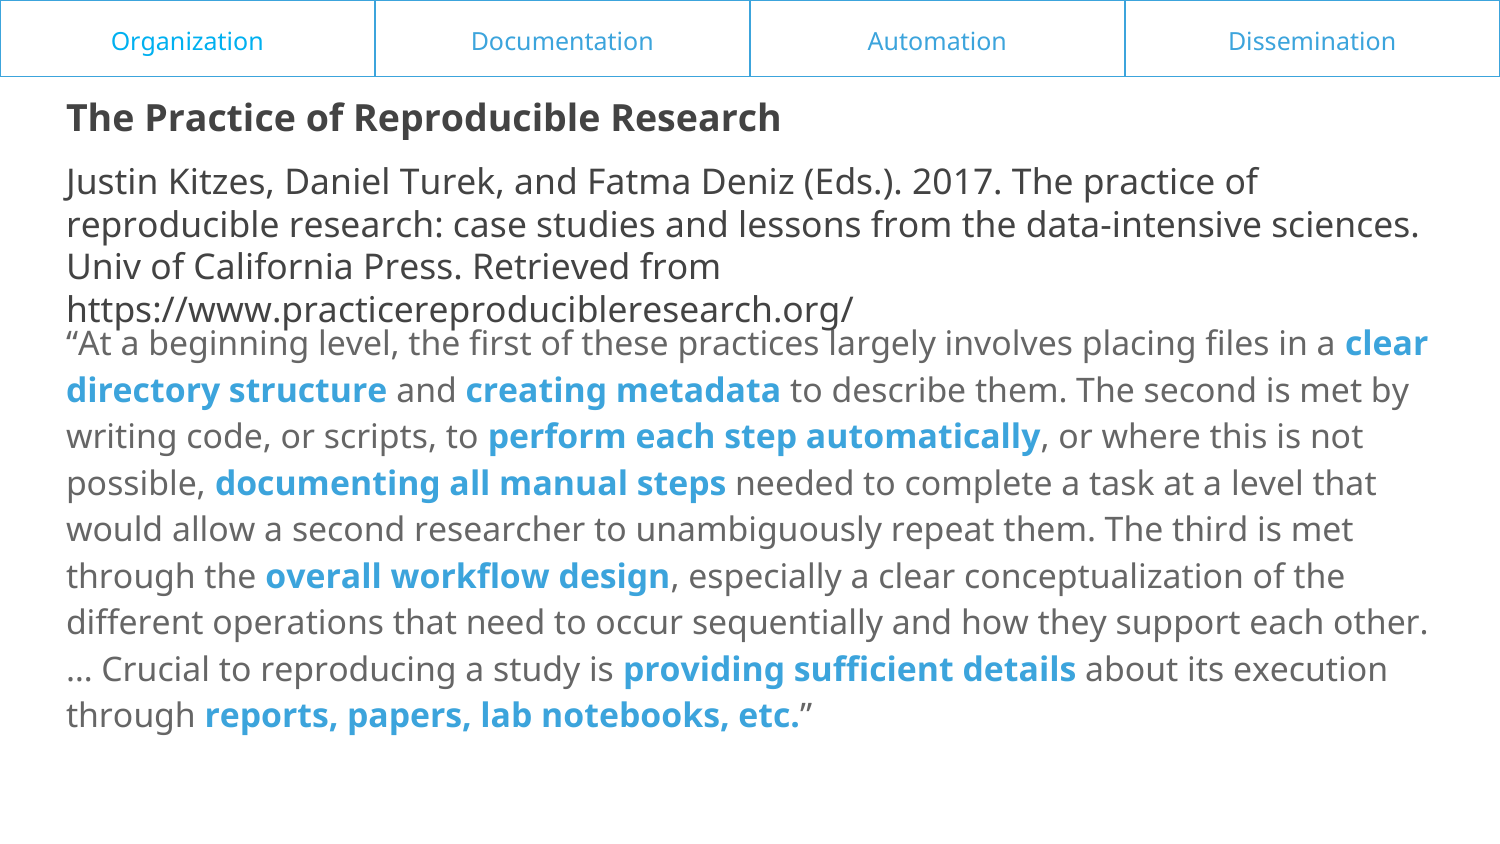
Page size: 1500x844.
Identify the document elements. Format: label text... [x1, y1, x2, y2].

text_box Automation [750, 0, 1124, 77]
text_box Documentation [375, 0, 749, 77]
text_box Organization [0, 0, 374, 77]
text_box The Practice of Reproducible Research Justin Kitzes, Daniel Turek, and Fatma Deniz (Eds.). 2017. The practice of reproducible research: case studies and lessons from the data-intensive sciences. Univ of California Press. Retrieved from https://www.practicereproducibleresearch.org/ [51, 79, 1483, 314]
list “At a beginning level, the first of these practices largely involves placing files in a clear directory structure and creating metadata to describe them. The second is met by writing code, or scripts, to perform each step automatically, or where this is not possible, documenting all manual steps needed to complete a task at a level that would allow a second researcher to unambiguously repeat them. The third is met through the overall workflow design, especially a clear conceptualization of the different operations that need to occur sequentially and how they support each other. … Crucial to reproducing a study is providing sufficient details about its execution through reports, papers, lab notebooks, etc.” [51, 314, 1449, 785]
text_box Dissemination [1125, 0, 1500, 77]
